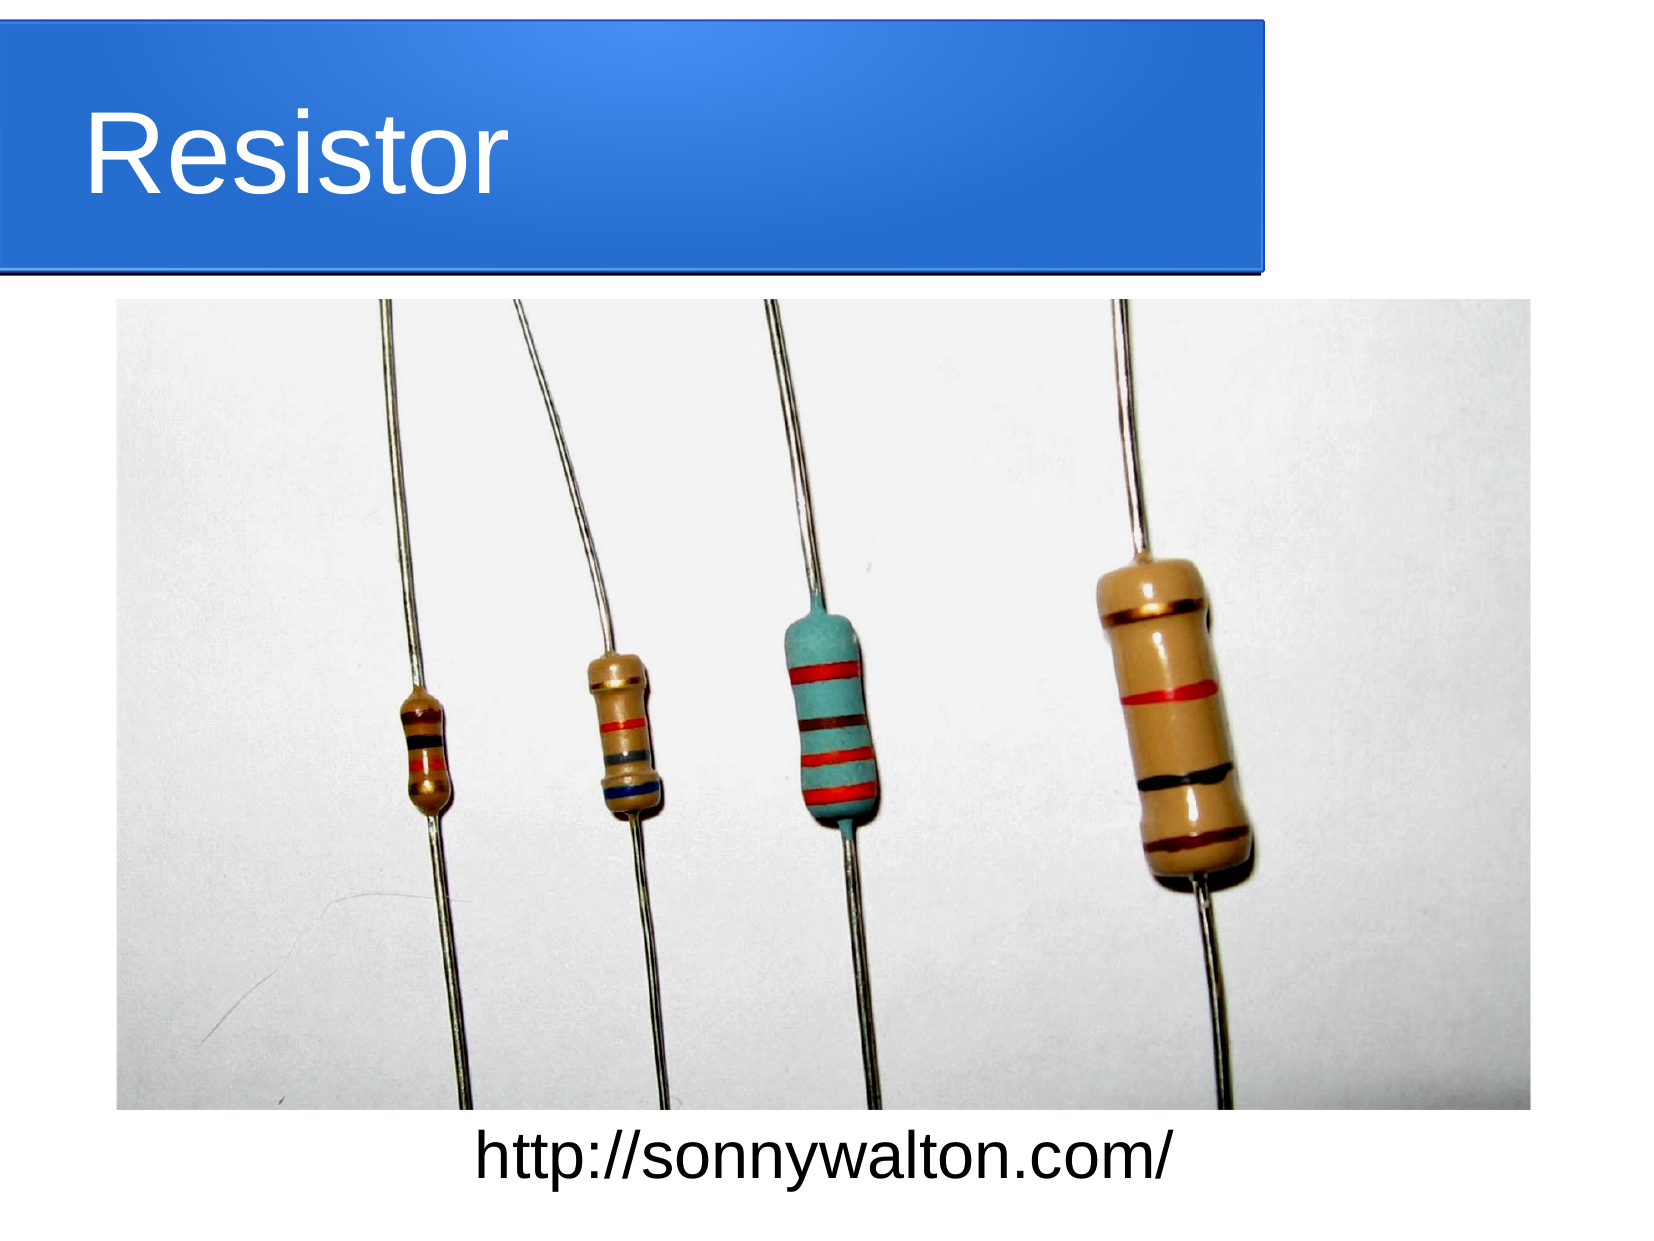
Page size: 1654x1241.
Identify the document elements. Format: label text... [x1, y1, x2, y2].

title Resistor [82, 49, 1250, 257]
picture [116, 299, 1531, 1110]
subtitle http://sonnywalton.com/ [30, 1095, 1621, 1216]
